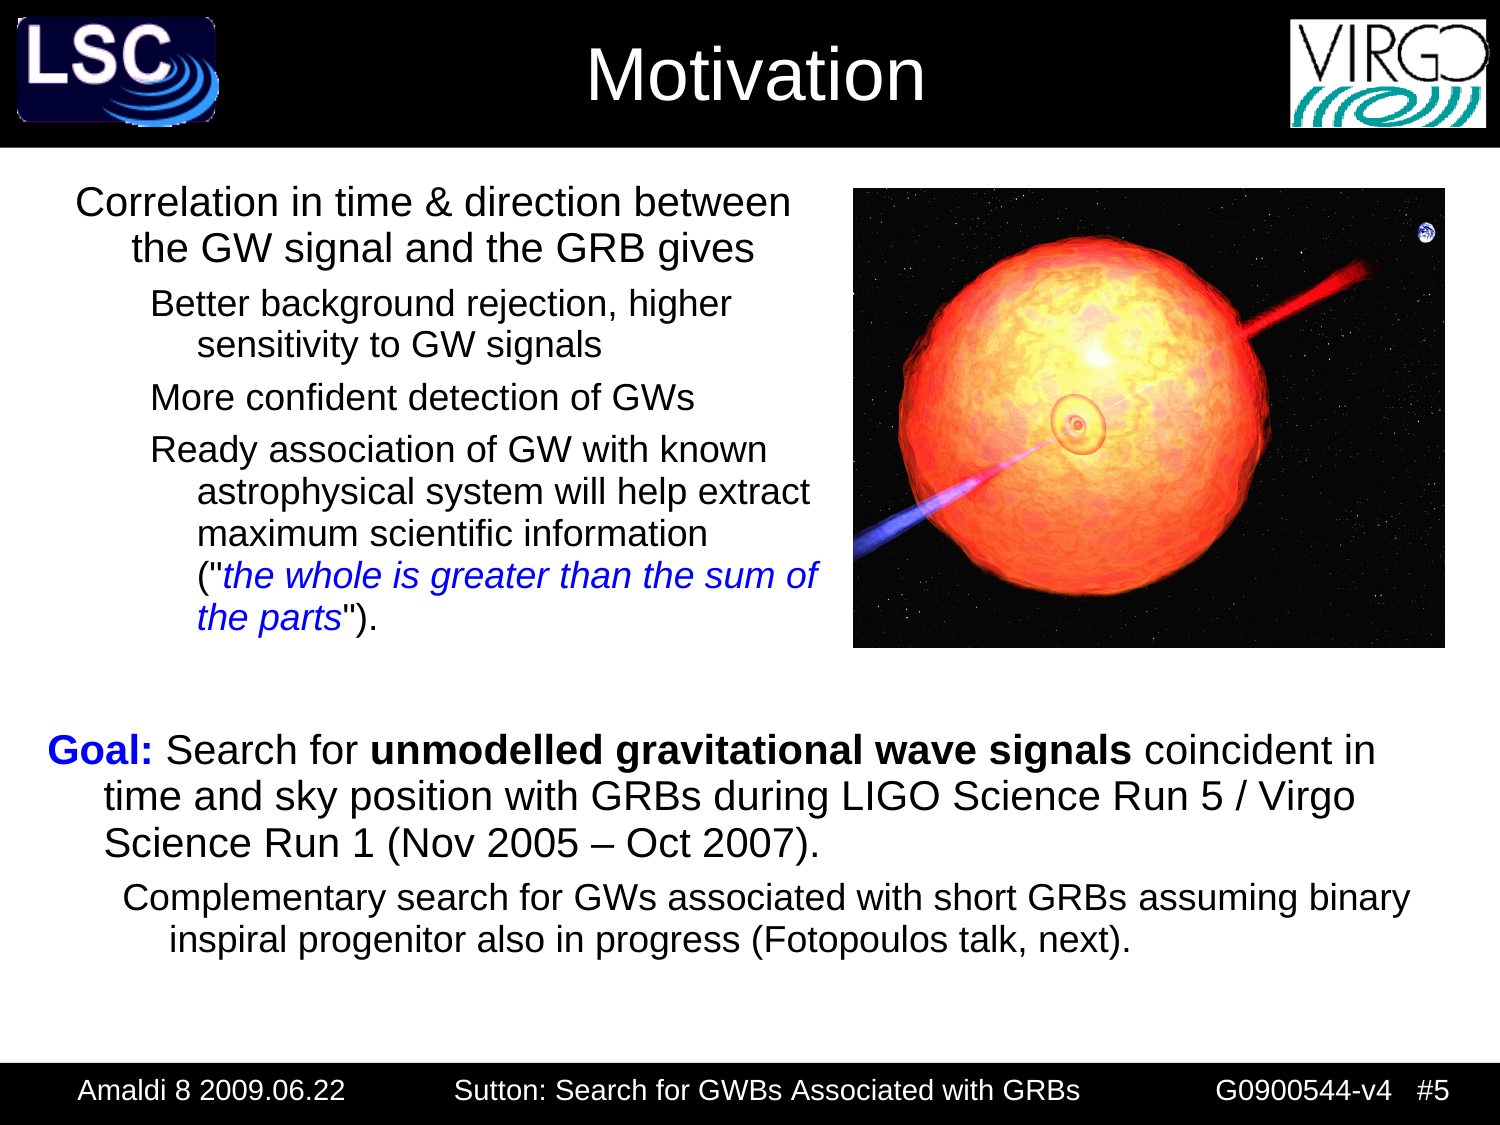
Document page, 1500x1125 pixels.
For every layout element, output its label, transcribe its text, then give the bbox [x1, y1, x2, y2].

title Motivation [253, 24, 1258, 125]
picture [853, 188, 1445, 648]
picture [1290, 23, 1492, 129]
list Correlation in time & direction between the GW signal and the GRB gives Better background rejection, higher sensitivity to GW signals More confident detection of GWs Ready association of GW with known astrophysical system will help extract maximum scientific information ("the whole is greater than the sum of the parts"). [75, 178, 827, 726]
picture [17, 17, 219, 127]
list Goal: Search for unmodelled gravitational wave signals coincident in time and sky position with GRBs during LIGO Science Run 5 / Virgo Science Run 1 (Nov 2005 – Oct 2007). Complementary search for GWs associated with short GRBs assuming binary inspiral progenitor also in progress (Fotopoulos talk, next). [47, 726, 1438, 968]
